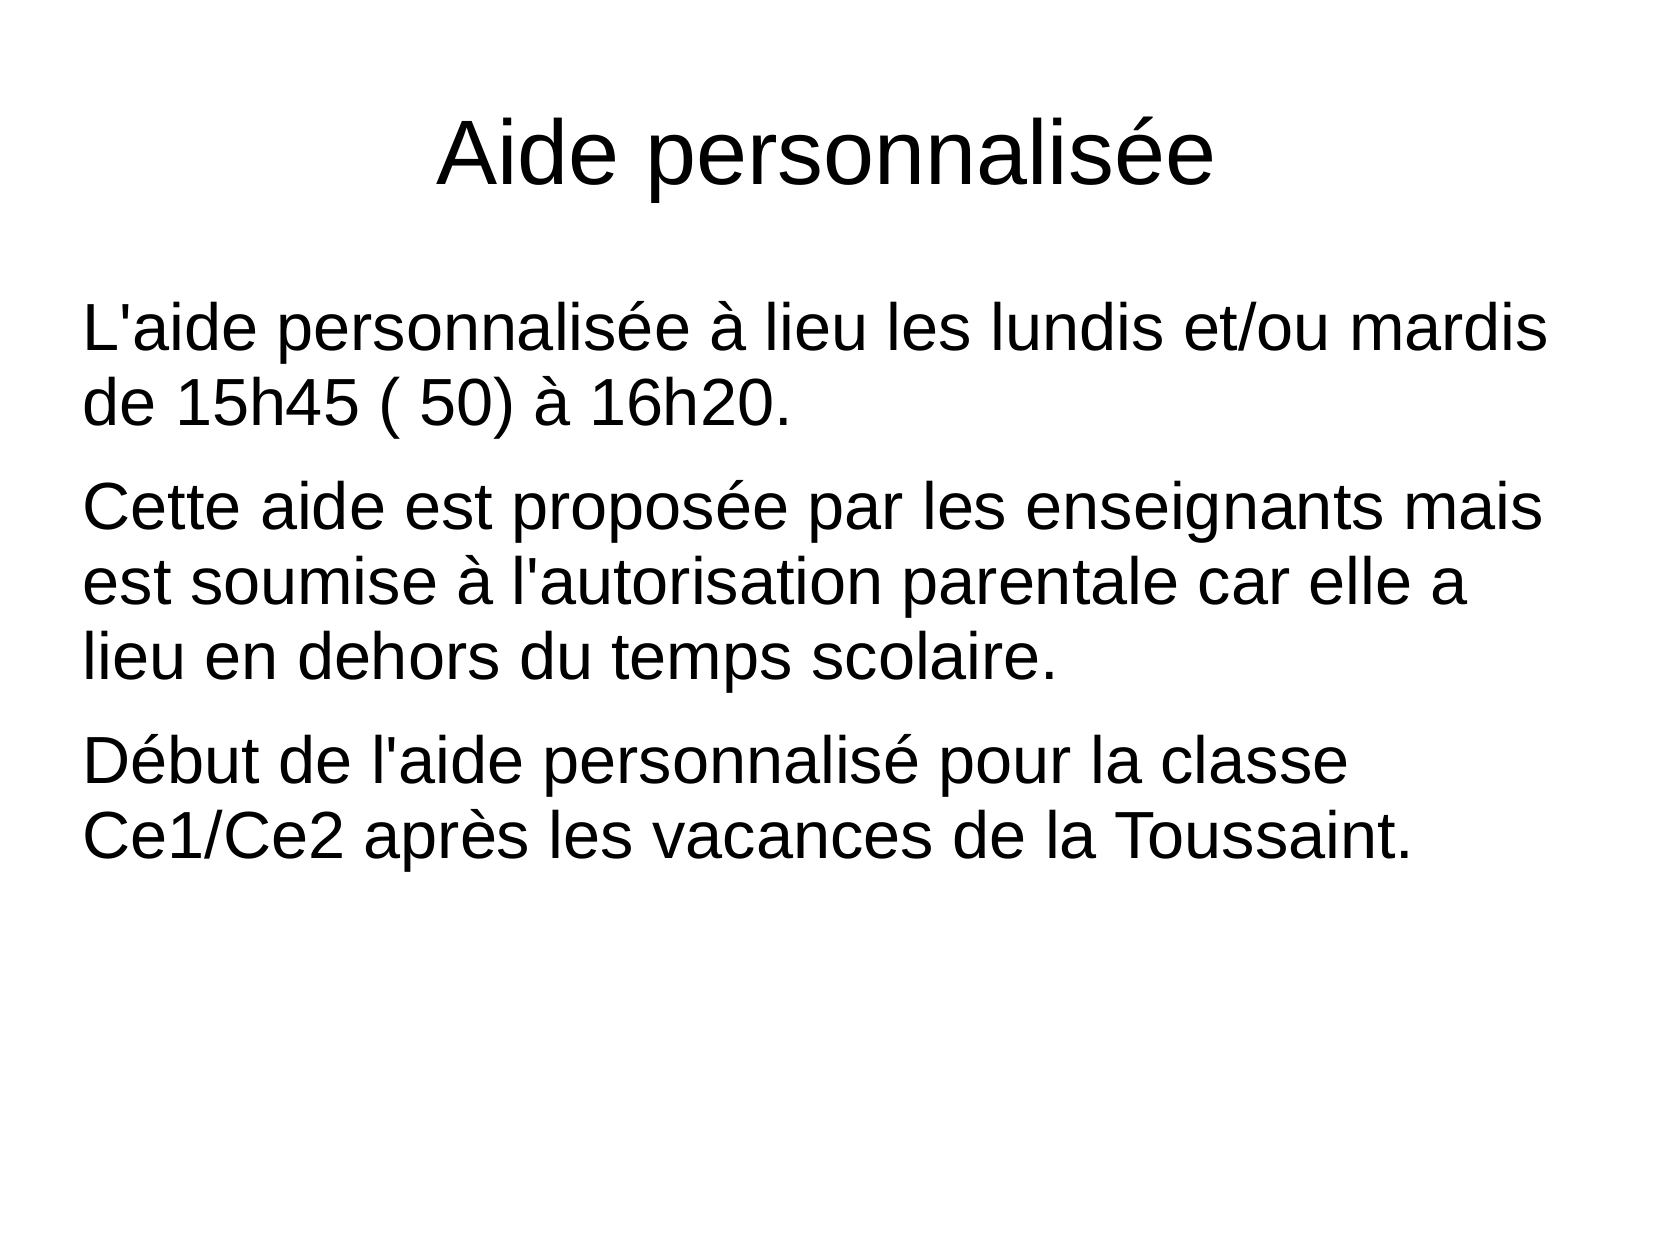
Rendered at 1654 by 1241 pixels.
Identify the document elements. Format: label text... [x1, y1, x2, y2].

title Aide personnalisée [82, 49, 1571, 257]
list L'aide personnalisée à lieu les lundis et/ou mardis de 15h45 ( 50) à 16h20. Cette aide est proposée par les enseignants mais est soumise à l'autorisation parentale car elle a lieu en dehors du temps scolaire. Début de l'aide personnalisé pour la classe Ce1/Ce2 après les vacances de la Toussaint. [82, 290, 1571, 1109]
